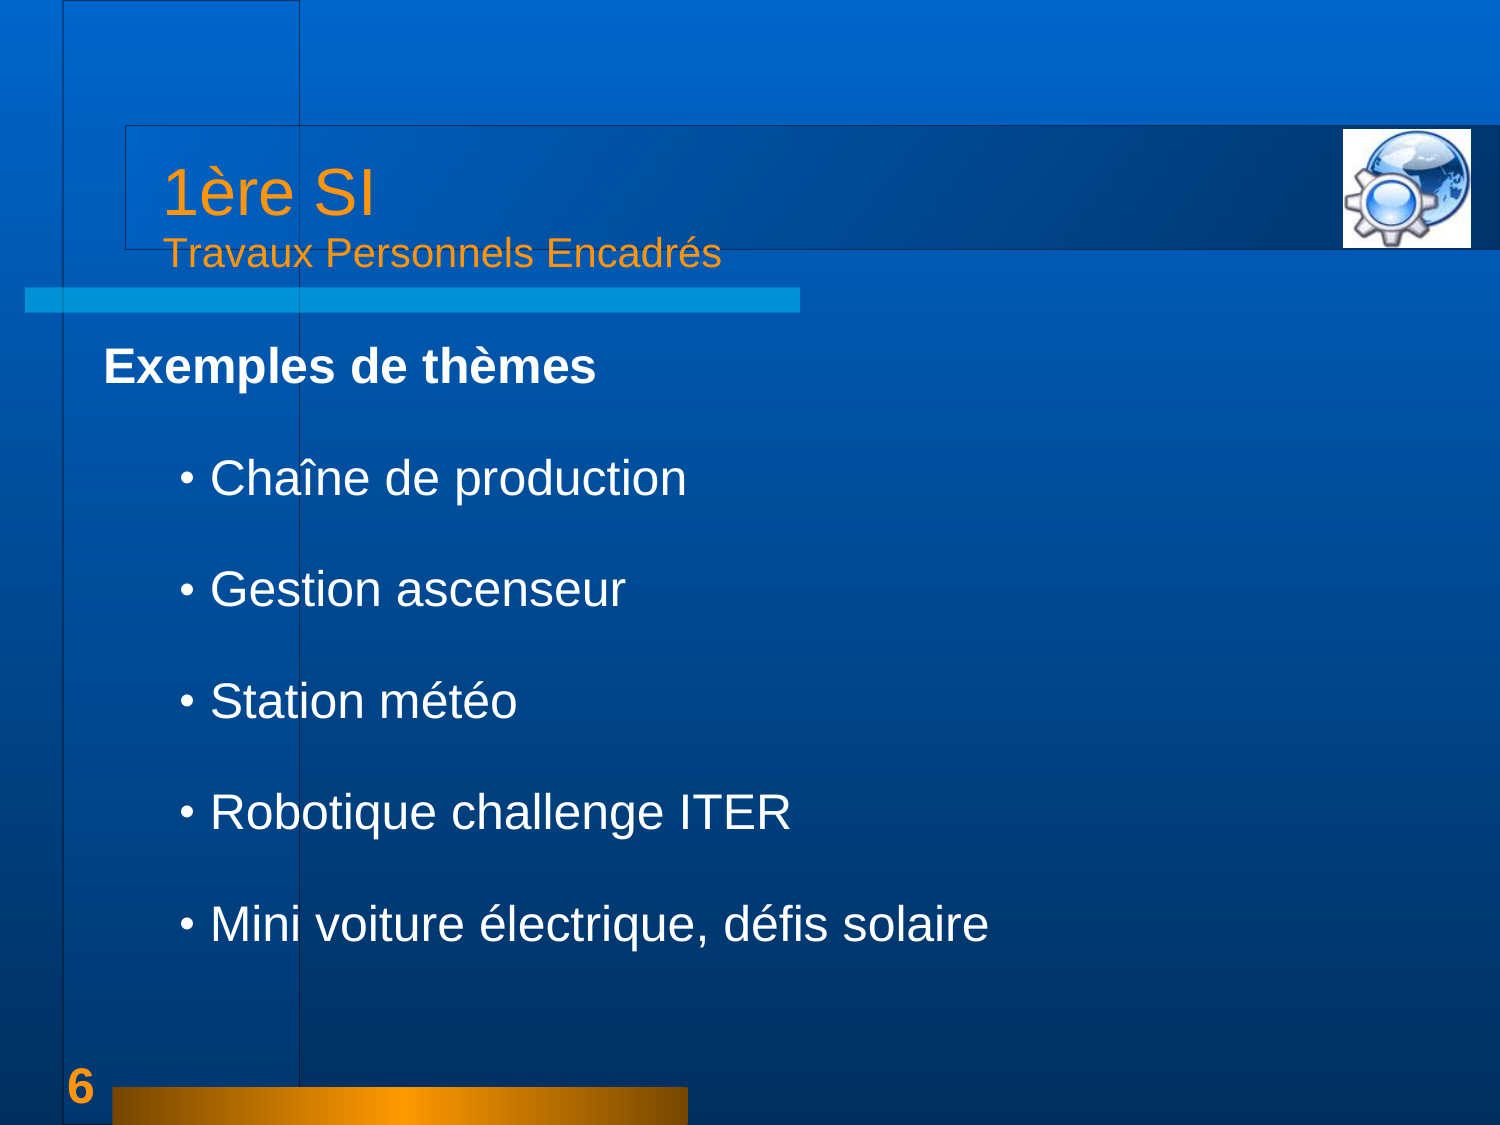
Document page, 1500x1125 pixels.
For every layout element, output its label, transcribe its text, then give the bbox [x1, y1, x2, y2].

picture [1343, 129, 1471, 248]
text_box Exemples de thèmes Chaîne de production Gestion ascenseur Station météo Robotique challenge ITER Mini voiture électrique, défis solaire [88, 331, 1418, 1017]
